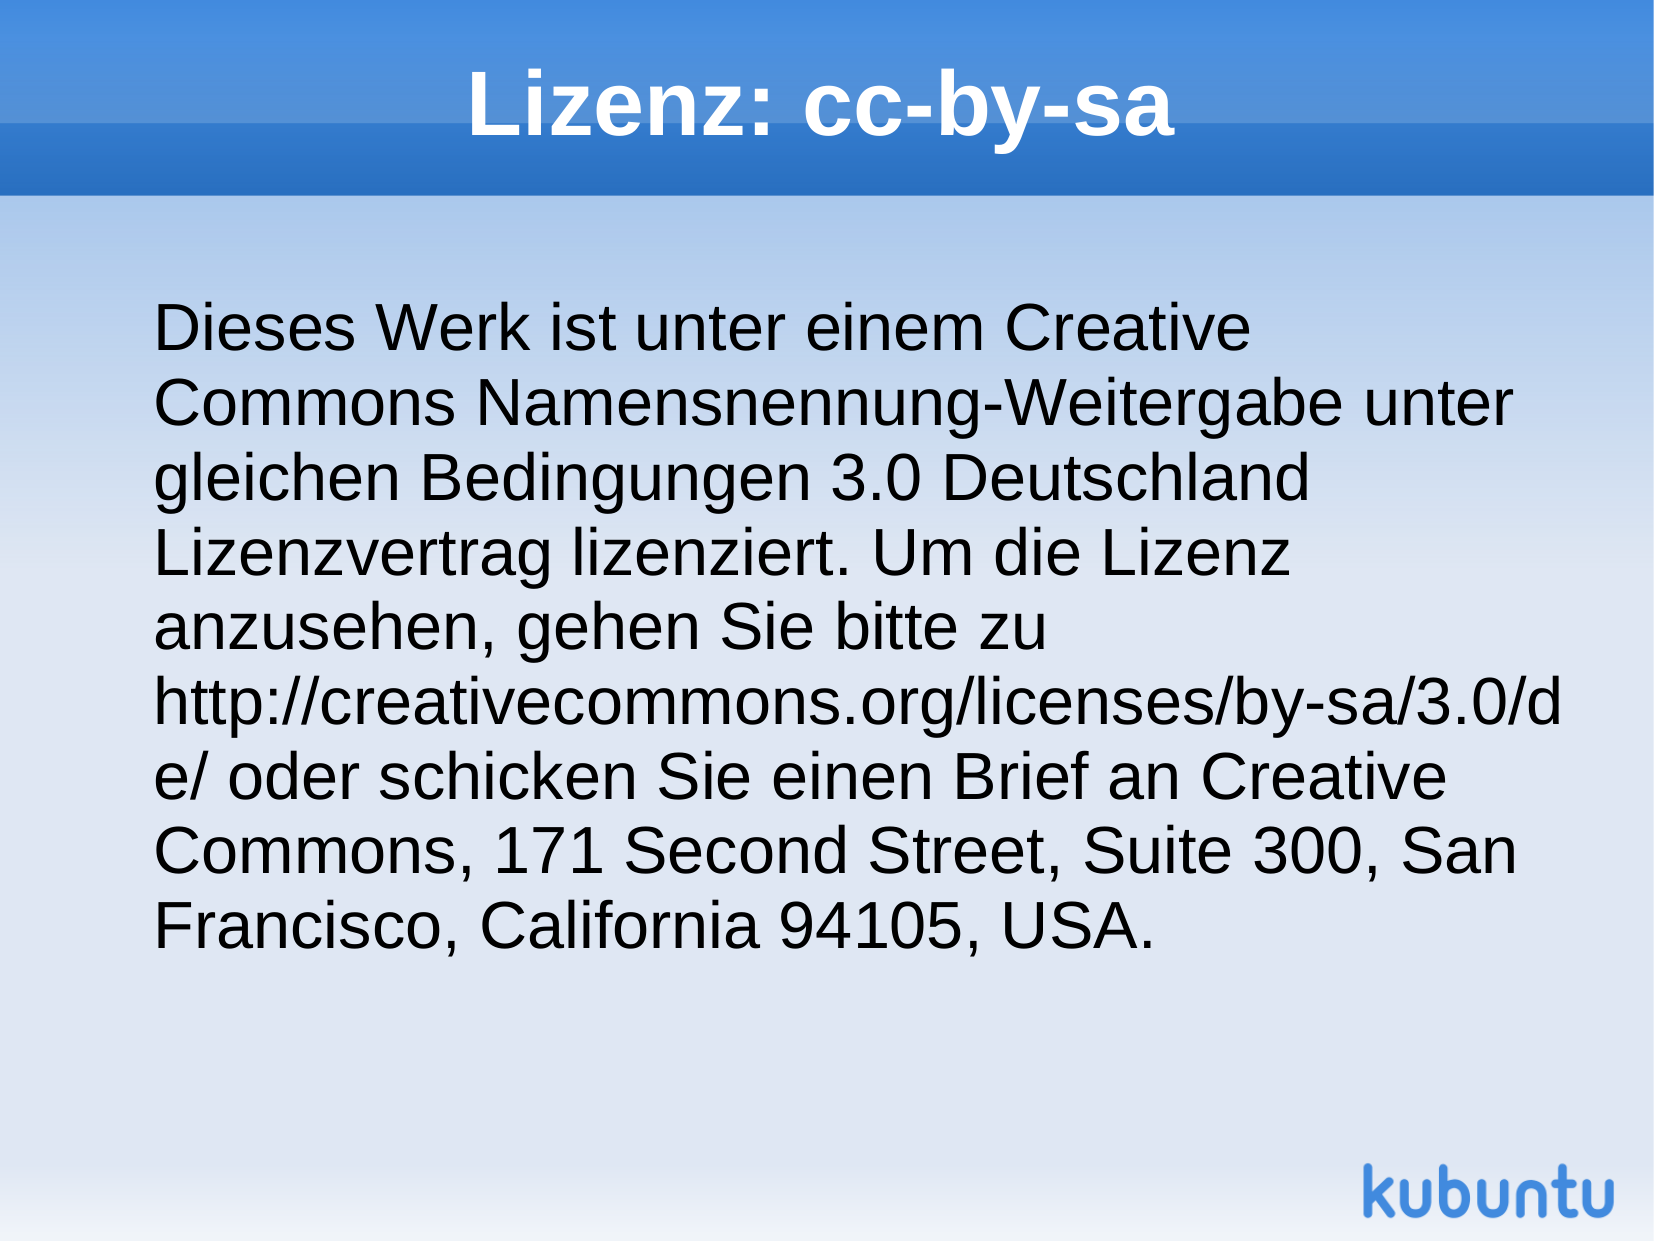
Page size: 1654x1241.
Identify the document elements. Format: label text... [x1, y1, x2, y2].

picture [0, 0, 1654, 1241]
list Dieses Werk ist unter einem Creative Commons Namensnennung-Weitergabe unter gleichen Bedingungen 3.0 Deutschland Lizenzvertrag lizenziert. Um die Lizenz anzusehen, gehen Sie bitte zu http://creativecommons.org/licenses/by-sa/3.0/de/ oder schicken Sie einen Brief an Creative Commons, 171 Second Street, Suite 300, San Francisco, California 94105, USA. [82, 290, 1571, 1109]
title Lizenz: cc-by-sa [76, 0, 1565, 208]
